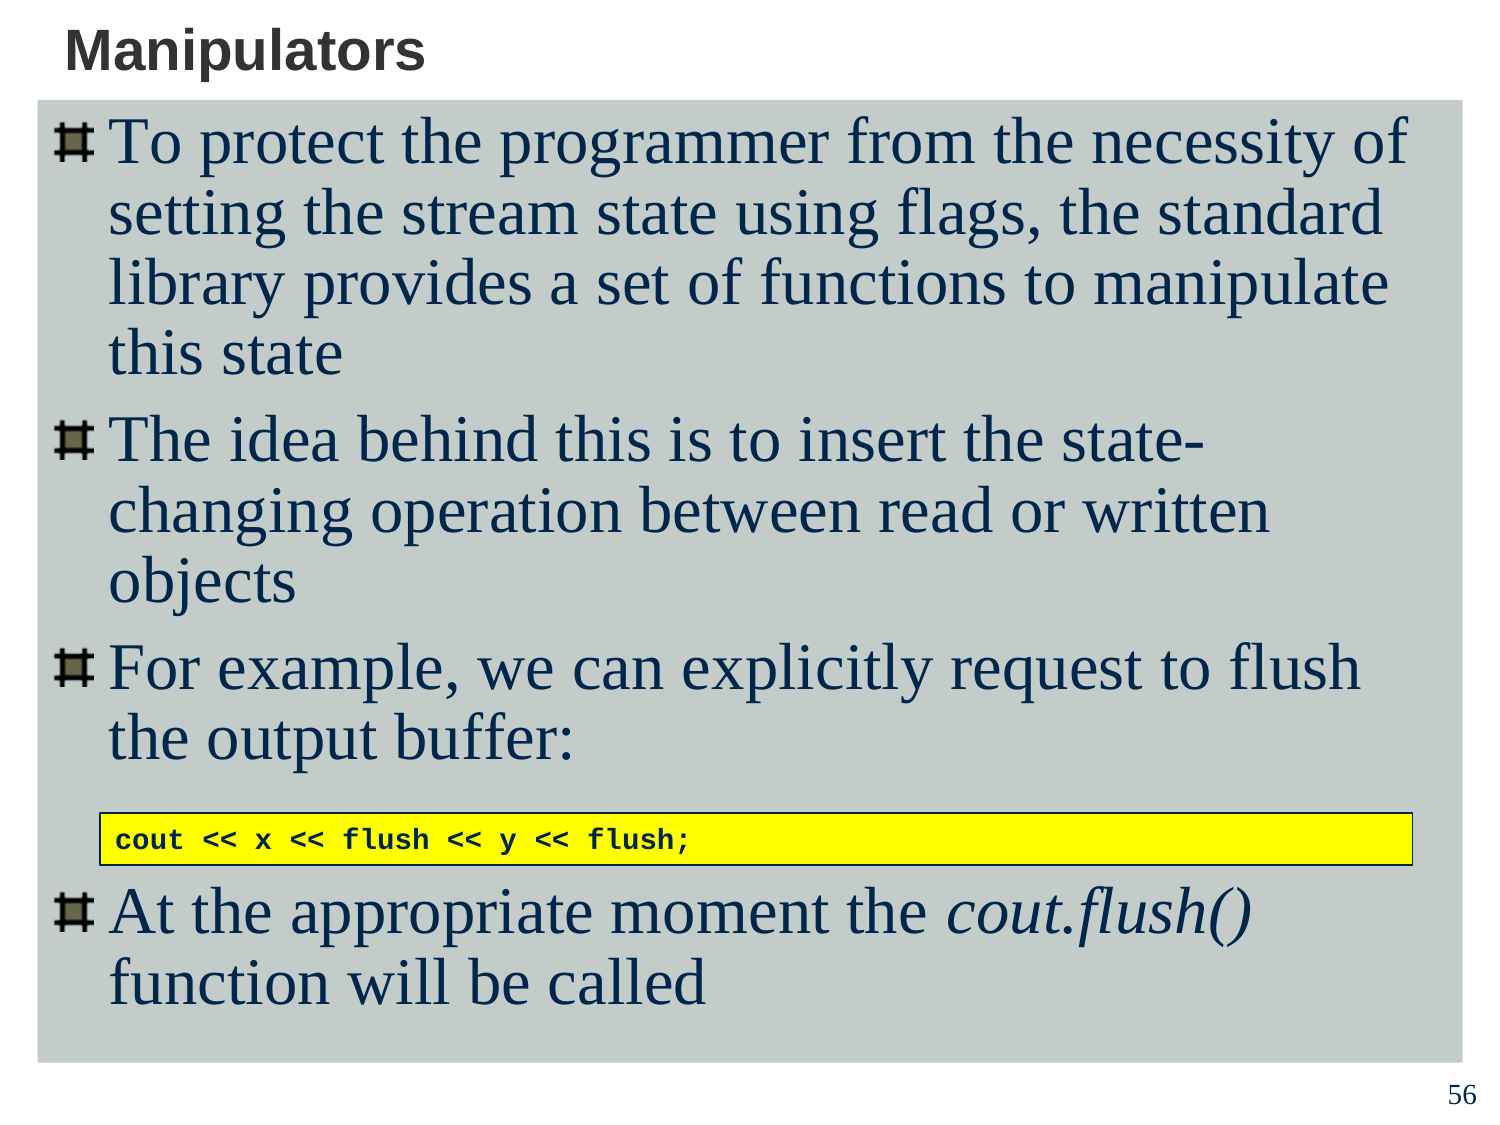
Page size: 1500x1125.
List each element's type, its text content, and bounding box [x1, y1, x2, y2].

list To protect the programmer from the necessity of setting the stream state using flags, the standard library provides a set of functions to manipulate this state The idea behind this is to insert the state-changing operation between read or written objects For example, we can explicitly request to flush the output buffer: At the appropriate moment the cout.flush() function will be called [37, 99, 1463, 1063]
text_box cout << x << flush << y << flush; [99, 813, 1413, 865]
title Manipulators [50, 0, 1450, 91]
